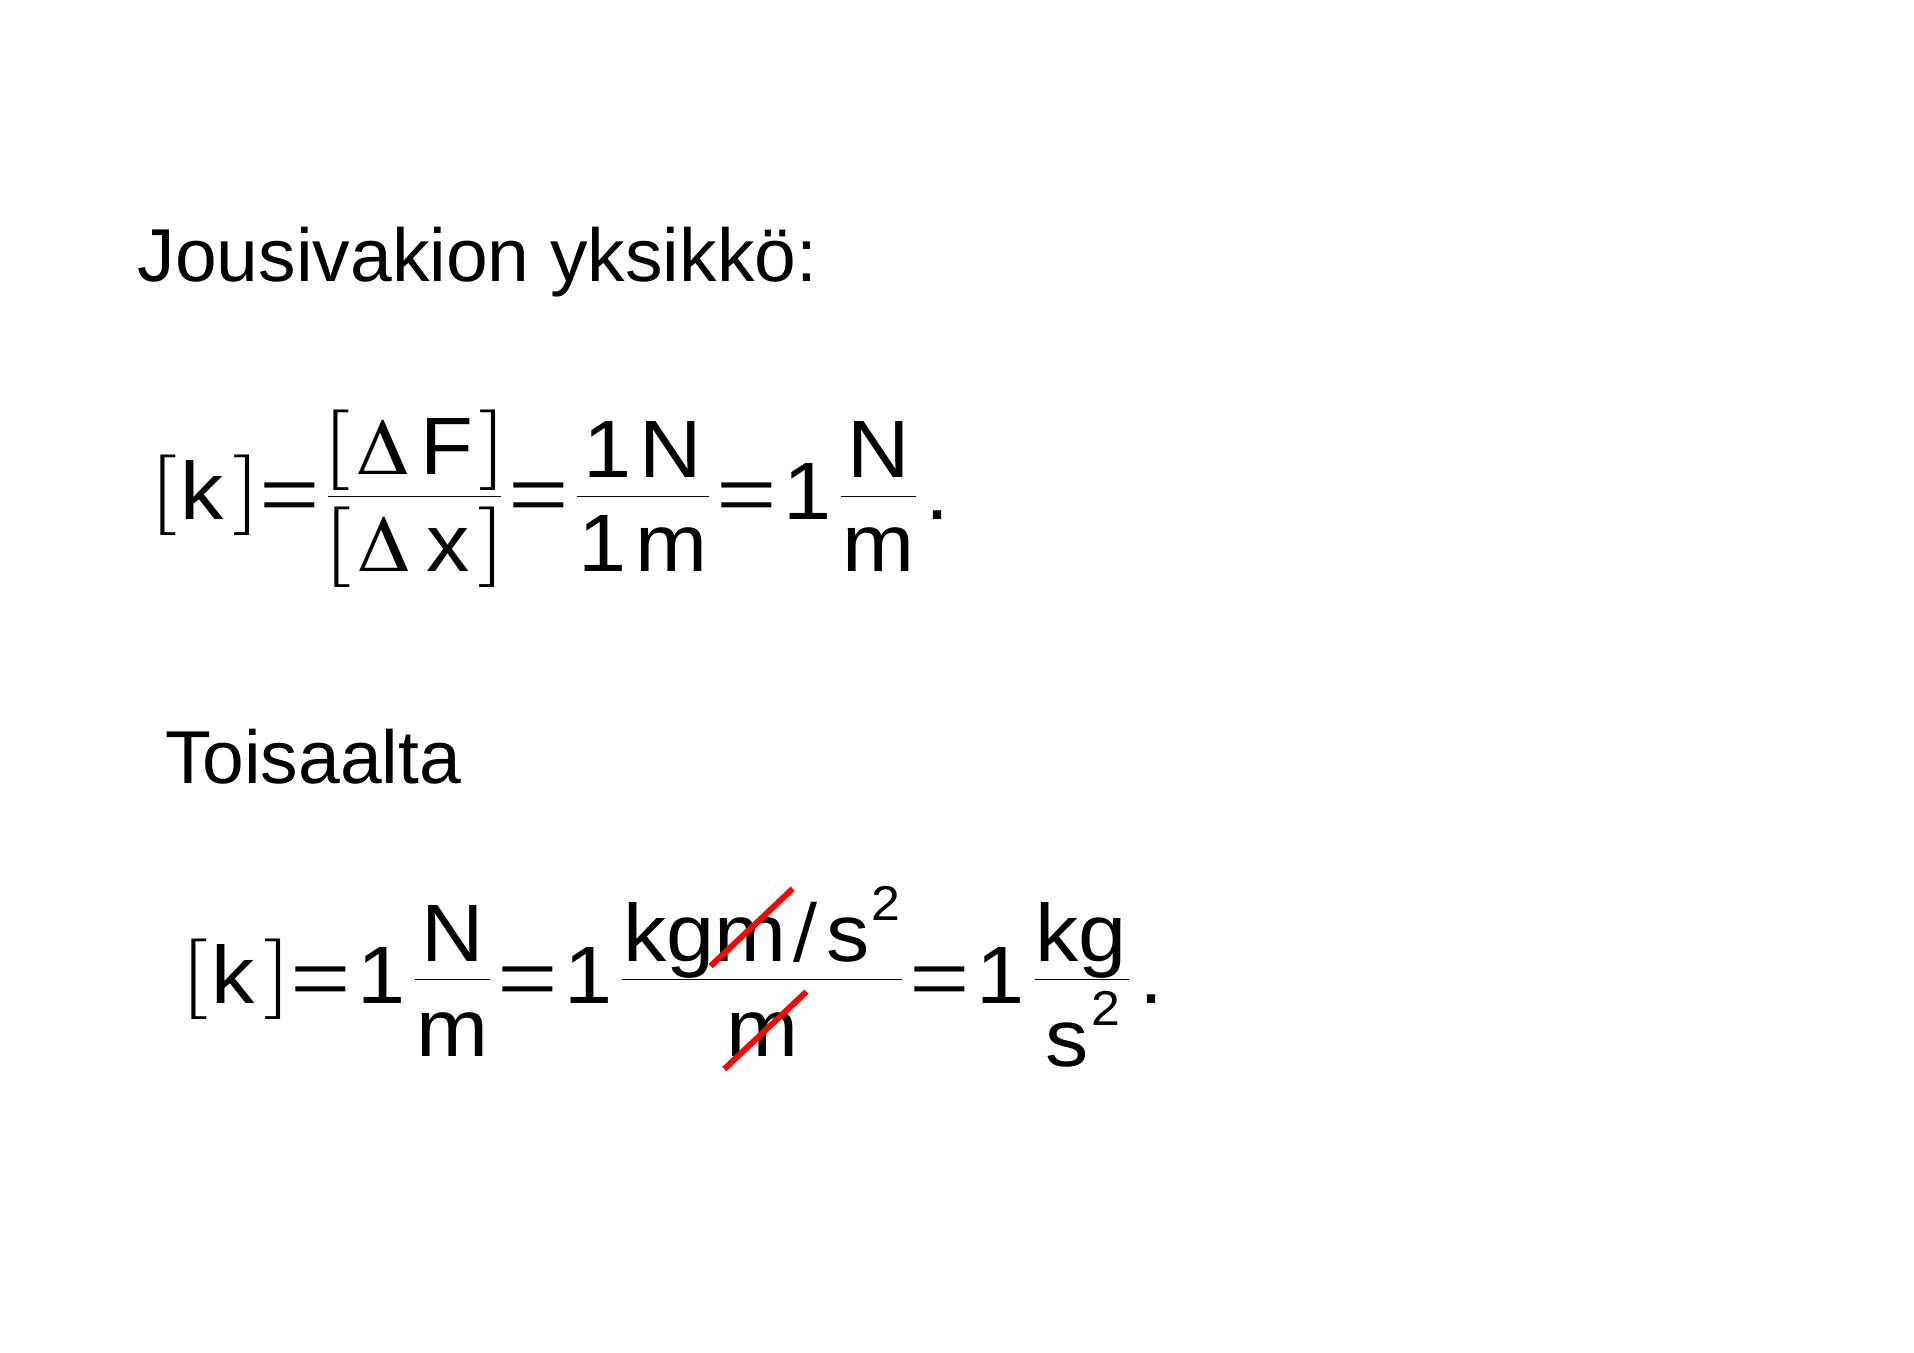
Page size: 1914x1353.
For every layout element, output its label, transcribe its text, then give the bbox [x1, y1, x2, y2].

chart [177, 875, 1170, 1085]
text_box Toisaalta [150, 708, 528, 817]
chart [146, 400, 957, 593]
text_box Jousivakion yksikkö: [122, 206, 944, 314]
